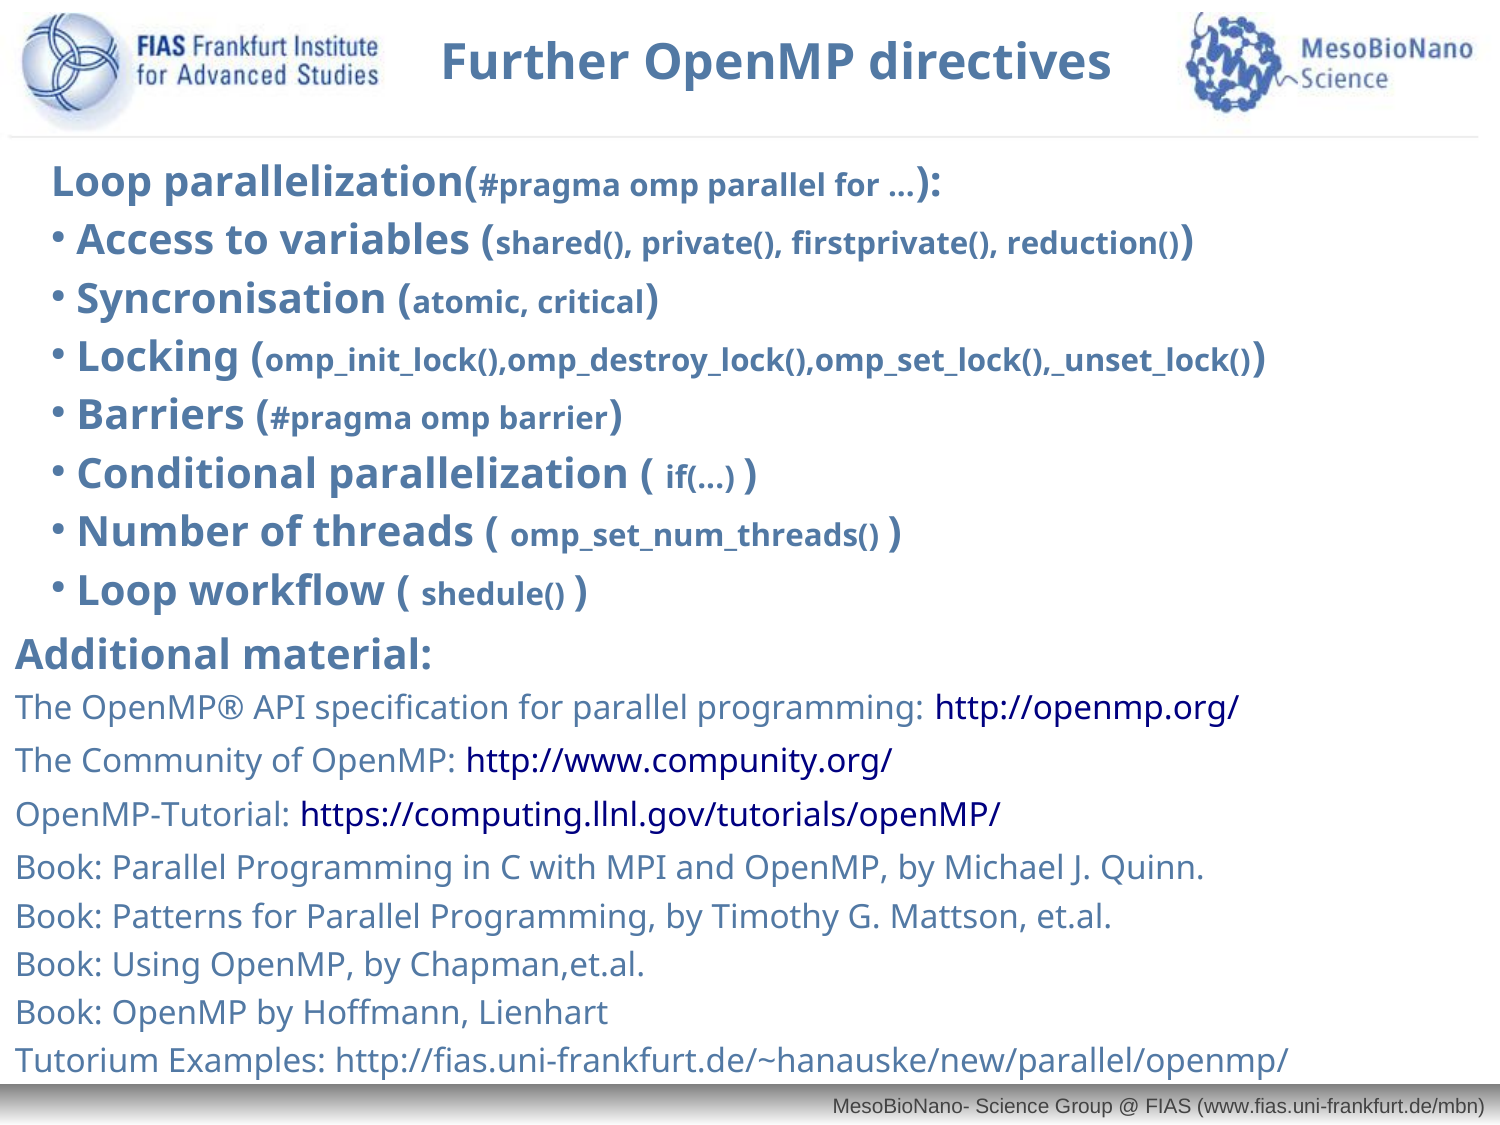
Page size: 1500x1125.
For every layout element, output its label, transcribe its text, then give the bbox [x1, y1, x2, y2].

text_box Additional material: The OpenMP® API specification for parallel programming: http://openmp.org/ The Community of OpenMP: http://www.compunity.org/ OpenMP-Tutorial: https://computing.llnl.gov/tutorials/openMP/ Book: Parallel Programming in C with MPI and OpenMP, by Michael J. Quinn. Book: Patterns for Parallel Programming, by Timothy G. Mattson, et.al. Book: Using OpenMP, by Chapman,et.al. Book: OpenMP by Hoffmann, Lienhart Tutorium Examples: http://fias.uni-frankfurt.de/~hanauske/new/parallel/openmp/ [0, 620, 1500, 1071]
text_box Loop parallelization(#pragma omp parallel for ...): Access to variables (shared(), private(), firstprivate(), reduction()) Syncronisation (atomic, critical) Locking (omp_init_lock(),omp_destroy_lock(),omp_set_lock(),_unset_lock()) Barriers (#pragma omp barrier) Conditional parallelization ( if(...) ) Number of threads ( omp_set_num_threads() ) Loop workflow ( shedule() ) [36, 147, 1483, 620]
title Further OpenMP directives [0, 0, 1499, 142]
